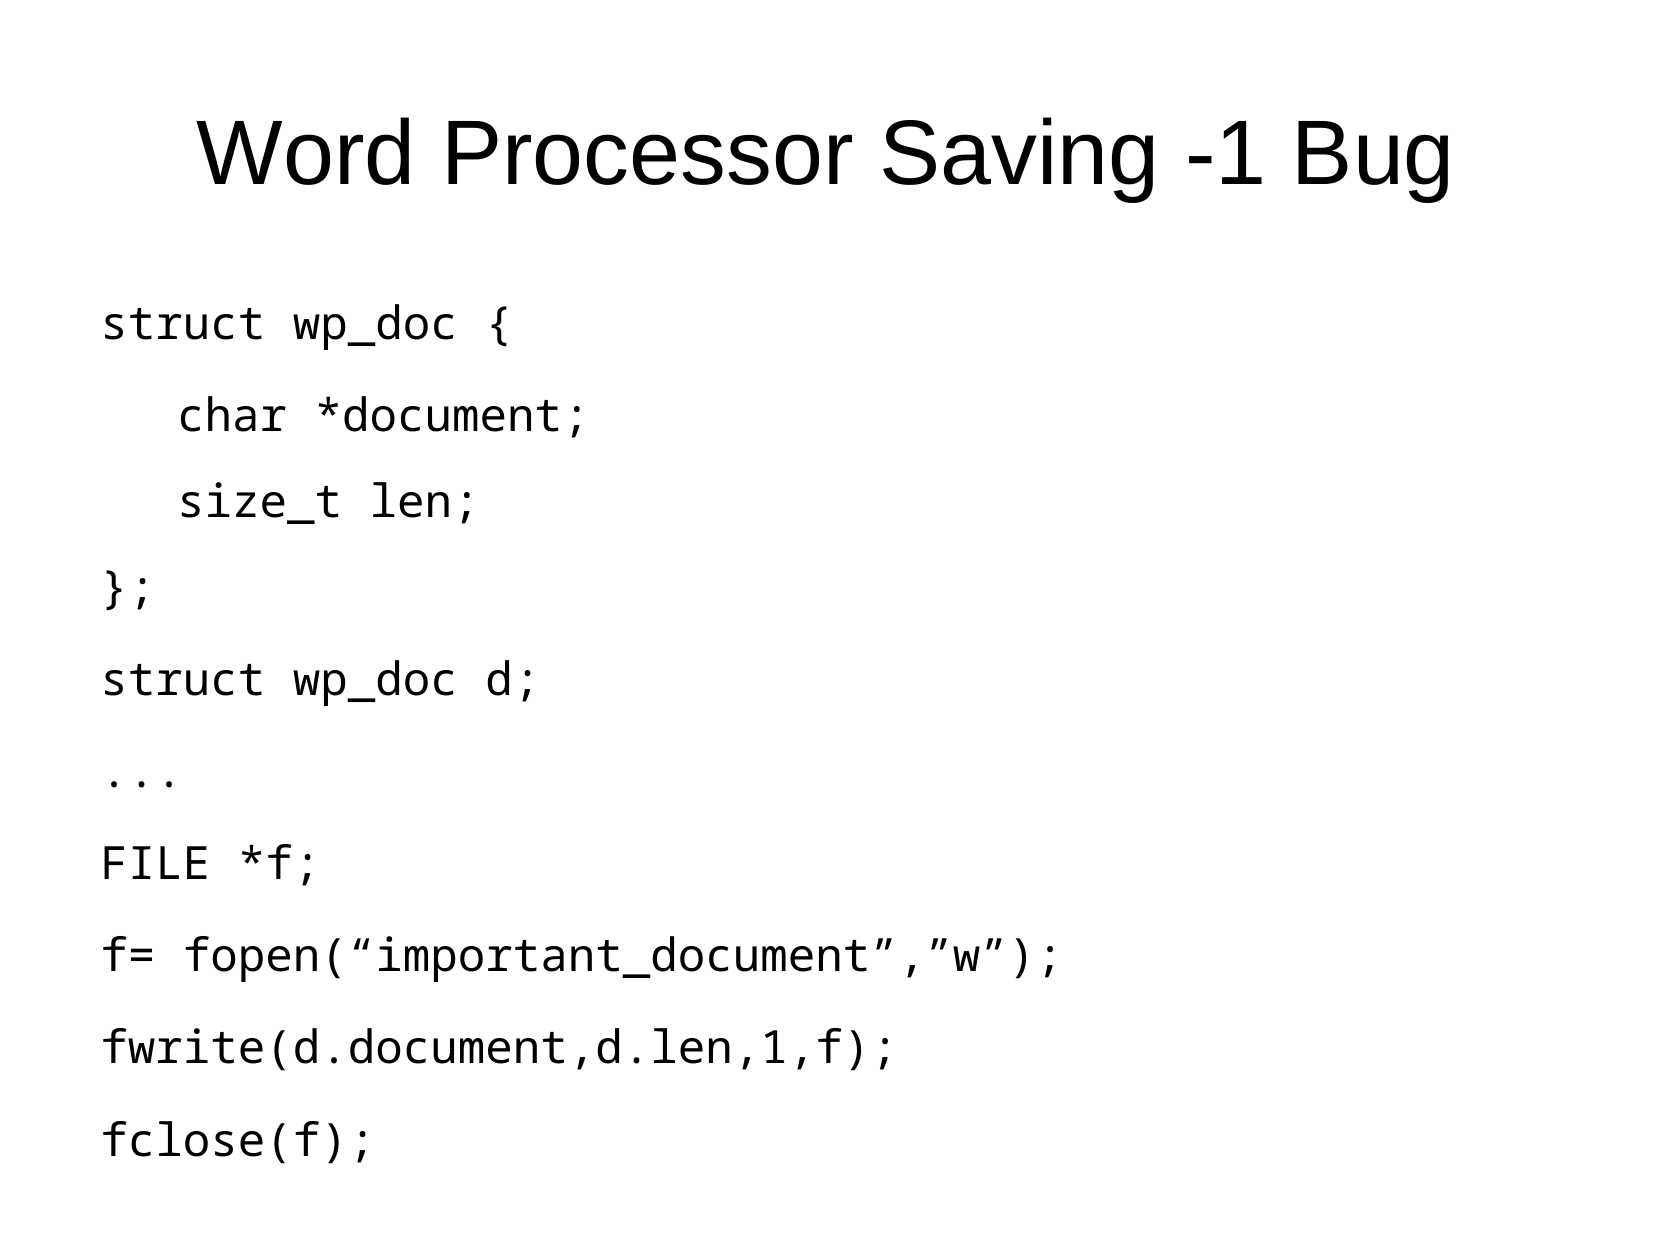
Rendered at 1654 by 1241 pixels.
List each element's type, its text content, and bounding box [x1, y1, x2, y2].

list struct wp_doc { char *document; size_t len; }; struct wp_doc d; ... FILE *f; f= fopen(“important_document”,”w”); fwrite(d.document,d.len,1,f); fclose(f); [82, 290, 1571, 1160]
title Word Processor Saving -1 Bug [82, 56, 1571, 250]
